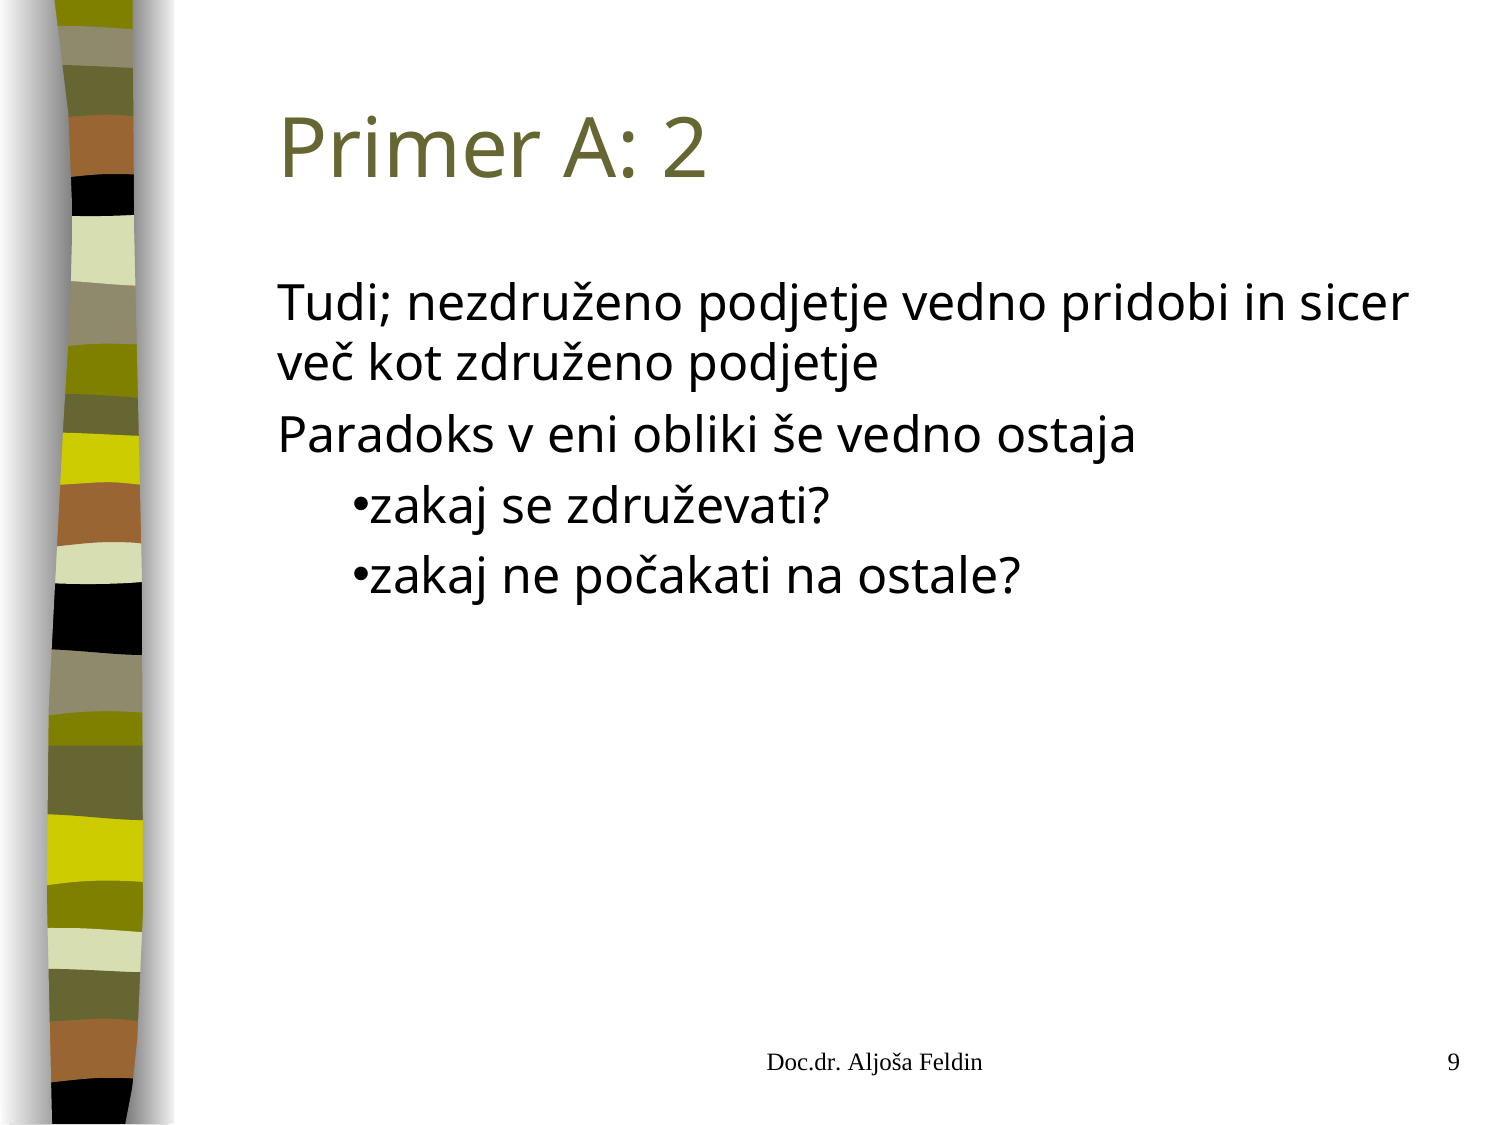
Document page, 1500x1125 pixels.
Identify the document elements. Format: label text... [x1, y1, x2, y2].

text_box Primer A: 2 [262, 24, 1476, 203]
text_box <number> [1162, 1037, 1476, 1101]
text_box Doc.dr. Aljoša Feldin [637, 1037, 1113, 1101]
text_box Tudi; nezdruženo podjetje vedno pridobi in sicer več kot združeno podjetje Paradoks v eni obliki še vedno ostaja zakaj se združevati? zakaj ne počakati na ostale? [262, 262, 1476, 1026]
